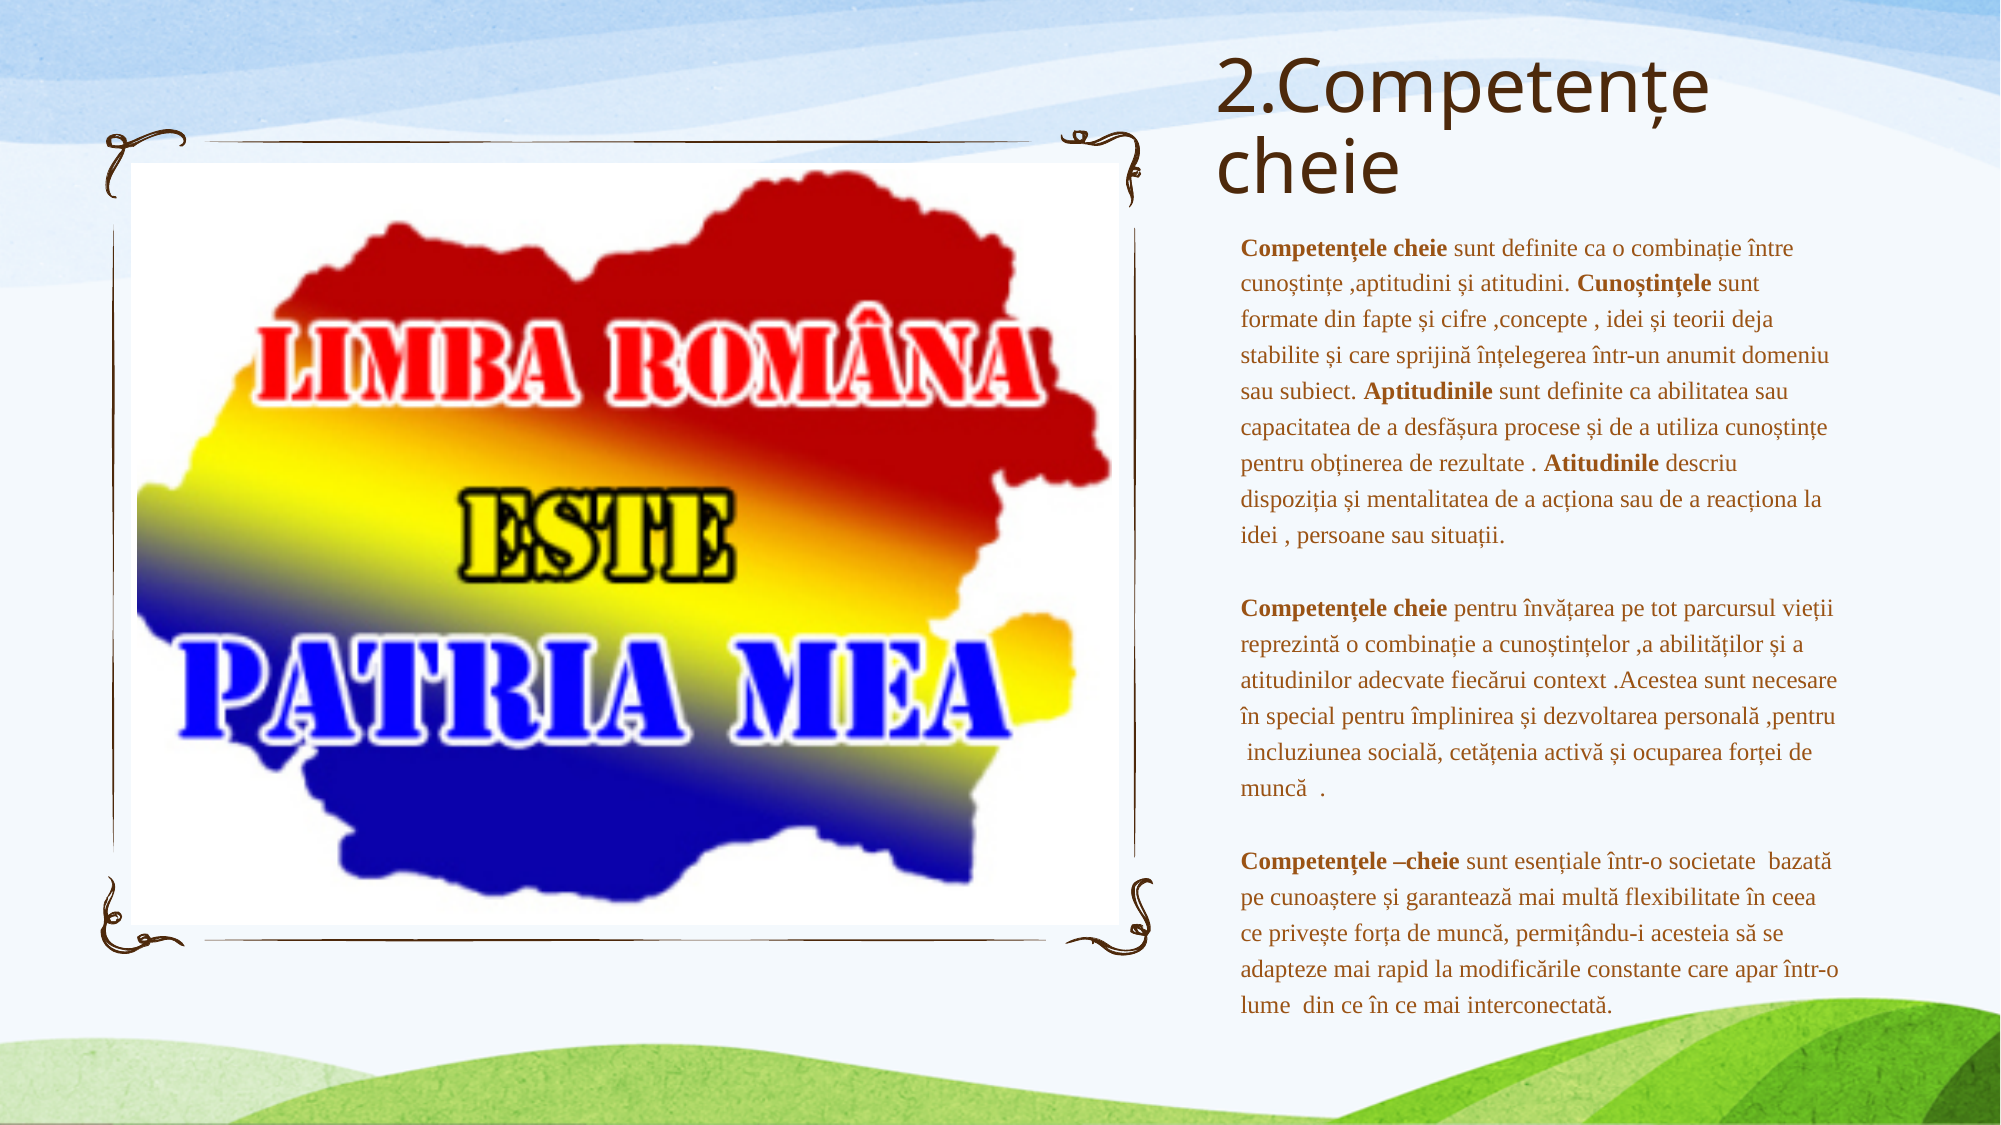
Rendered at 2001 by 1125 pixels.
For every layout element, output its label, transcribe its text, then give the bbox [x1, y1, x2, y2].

title 2.Competențe cheie [1200, 0, 1831, 218]
list Competențele cheie sunt definite ca o combinație între cunoștințe ,aptitudini și atitudini. Cunoștințele sunt formate din fapte și cifre ,concepte , idei și teorii deja stabilite și care sprijină înțelegerea într-un anumit domeniu sau subiect. Aptitudinile sunt definite ca abilitatea sau capacitatea de a desfășura procese și de a utiliza cunoștințe pentru obținerea de rezultate . Atitudinile descriu dispoziția și mentalitatea de a acționa sau de a reacționa la idei , persoane sau situații. Competențele cheie pentru învățarea pe tot parcursul vieții reprezintă o combinație a cunoștințelor ,a abilităților și a atitudinilor adecvate fiecărui context .Acestea sunt necesare în special pentru împlinirea și dezvoltarea personală ,pentru incluziunea socială, cetățenia activă și ocuparea forței de muncă . Competențele –cheie sunt esențiale într-o societate bazată pe cunoaștere și garantează mai multă flexibilitate în ceea ce privește forța de muncă, permițându-i acesteia să se adapteze mai rapid la modificările constante care apar într-o lume din ce în ce mai interconectată. [1225, 217, 1856, 574]
picture [0, 0, 2001, 1125]
